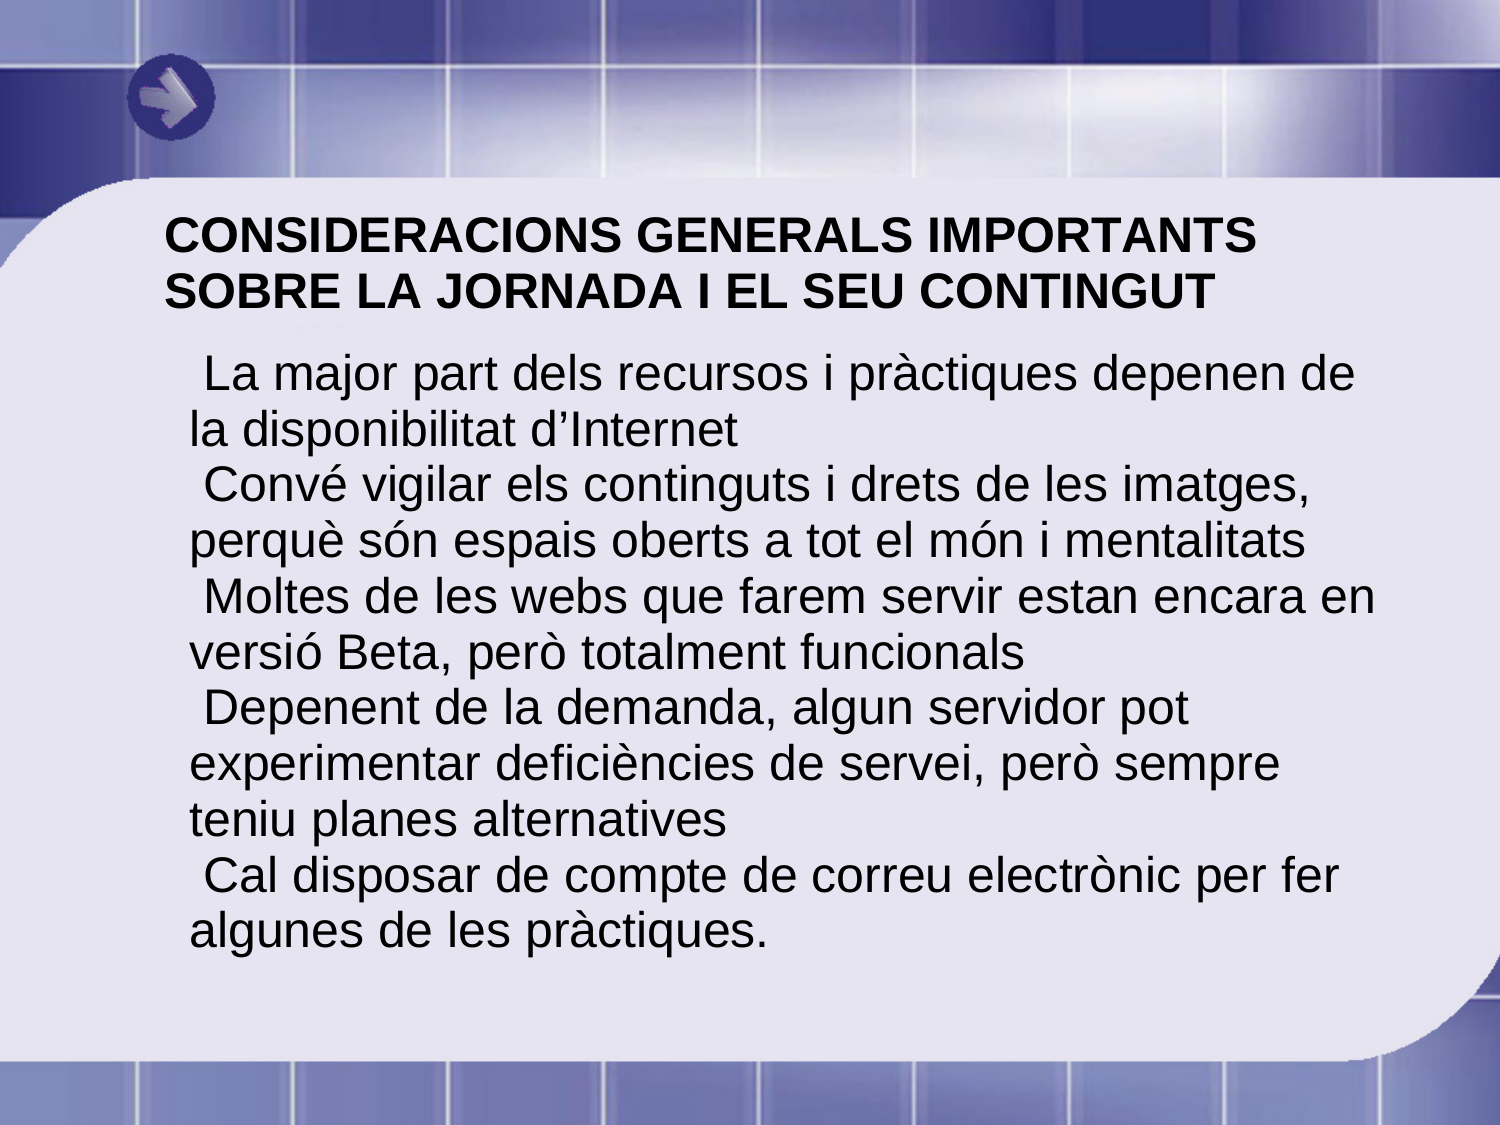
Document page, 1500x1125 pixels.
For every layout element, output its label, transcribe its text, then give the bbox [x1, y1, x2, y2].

text_box La major part dels recursos i pràctiques depenen de la disponibilitat d’Internet Convé vigilar els continguts i drets de les imatges, perquè són espais oberts a tot el món i mentalitats Moltes de les webs que farem servir estan encara en versió Beta, però totalment funcionals Depenent de la demanda, algun servidor pot experimentar deficiències de servei, però sempre teniu planes alternatives Cal disposar de compte de correu electrònic per fer algunes de les pràctiques. [174, 337, 1416, 967]
picture [0, 0, 1500, 1125]
text_box CONSIDERACIONS GENERALS IMPORTANTS SOBRE LA JORNADA I EL SEU CONTINGUT [149, 199, 1453, 327]
